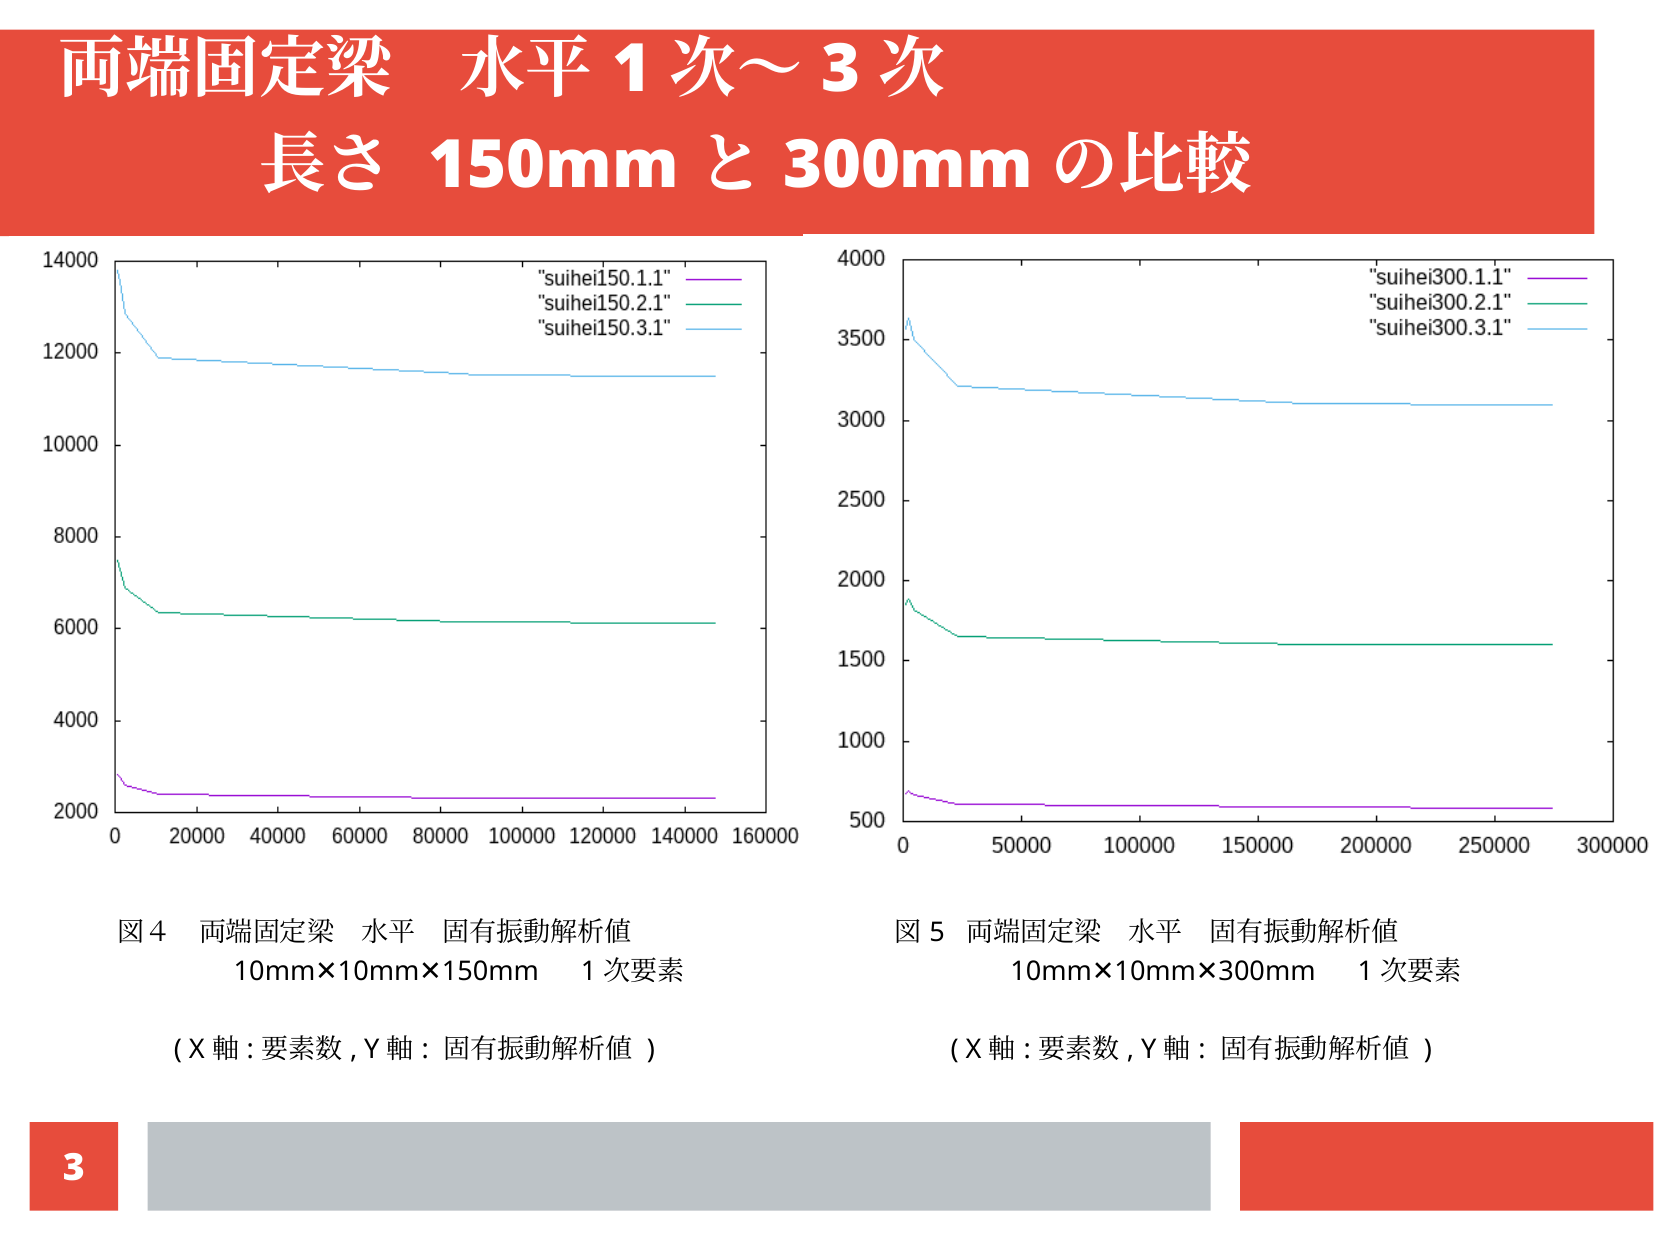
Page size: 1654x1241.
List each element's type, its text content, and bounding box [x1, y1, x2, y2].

title 両端固定梁 水平1次〜3次 長さ 150mmと300mmの比較 [59, 59, 1595, 207]
picture [9, 234, 1654, 873]
text_box 図４ 両端固定梁 水平 固有振動解析値 10mm✕10mm✕150mm 1次要素 ( X軸:要素数, Y軸: 固有振動解析値 ) [103, 903, 827, 1074]
text_box 図5 両端固定梁 水平 固有振動解析値 10mm✕10mm✕300mm 1次要素 ( X軸:要素数, Y軸: 固有振動解析値 ) [879, 903, 1628, 1074]
